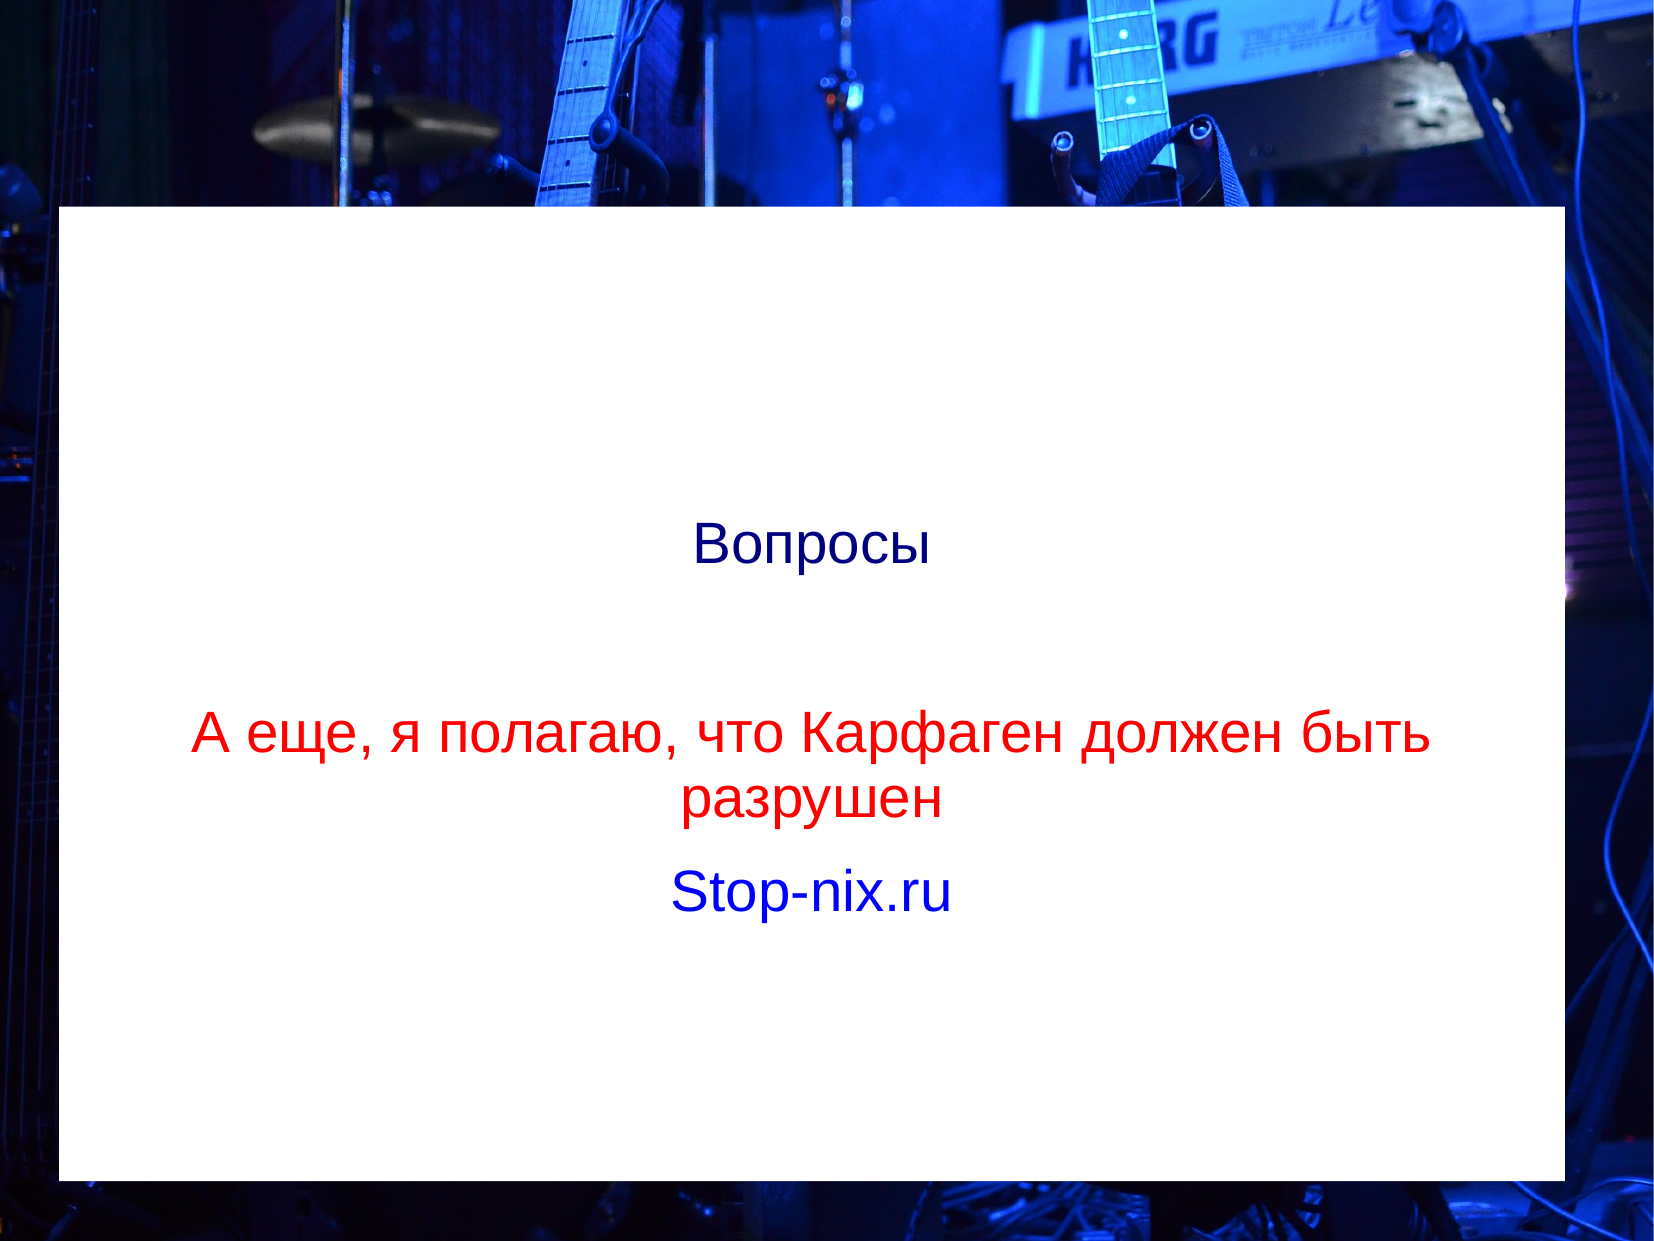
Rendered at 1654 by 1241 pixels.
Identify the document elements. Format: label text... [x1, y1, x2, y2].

picture [0, 0, 1654, 1241]
list Вопросы А еще, я полагаю, что Карфаген должен быть разрушен Stop-nix.ru [59, 206, 1565, 1182]
